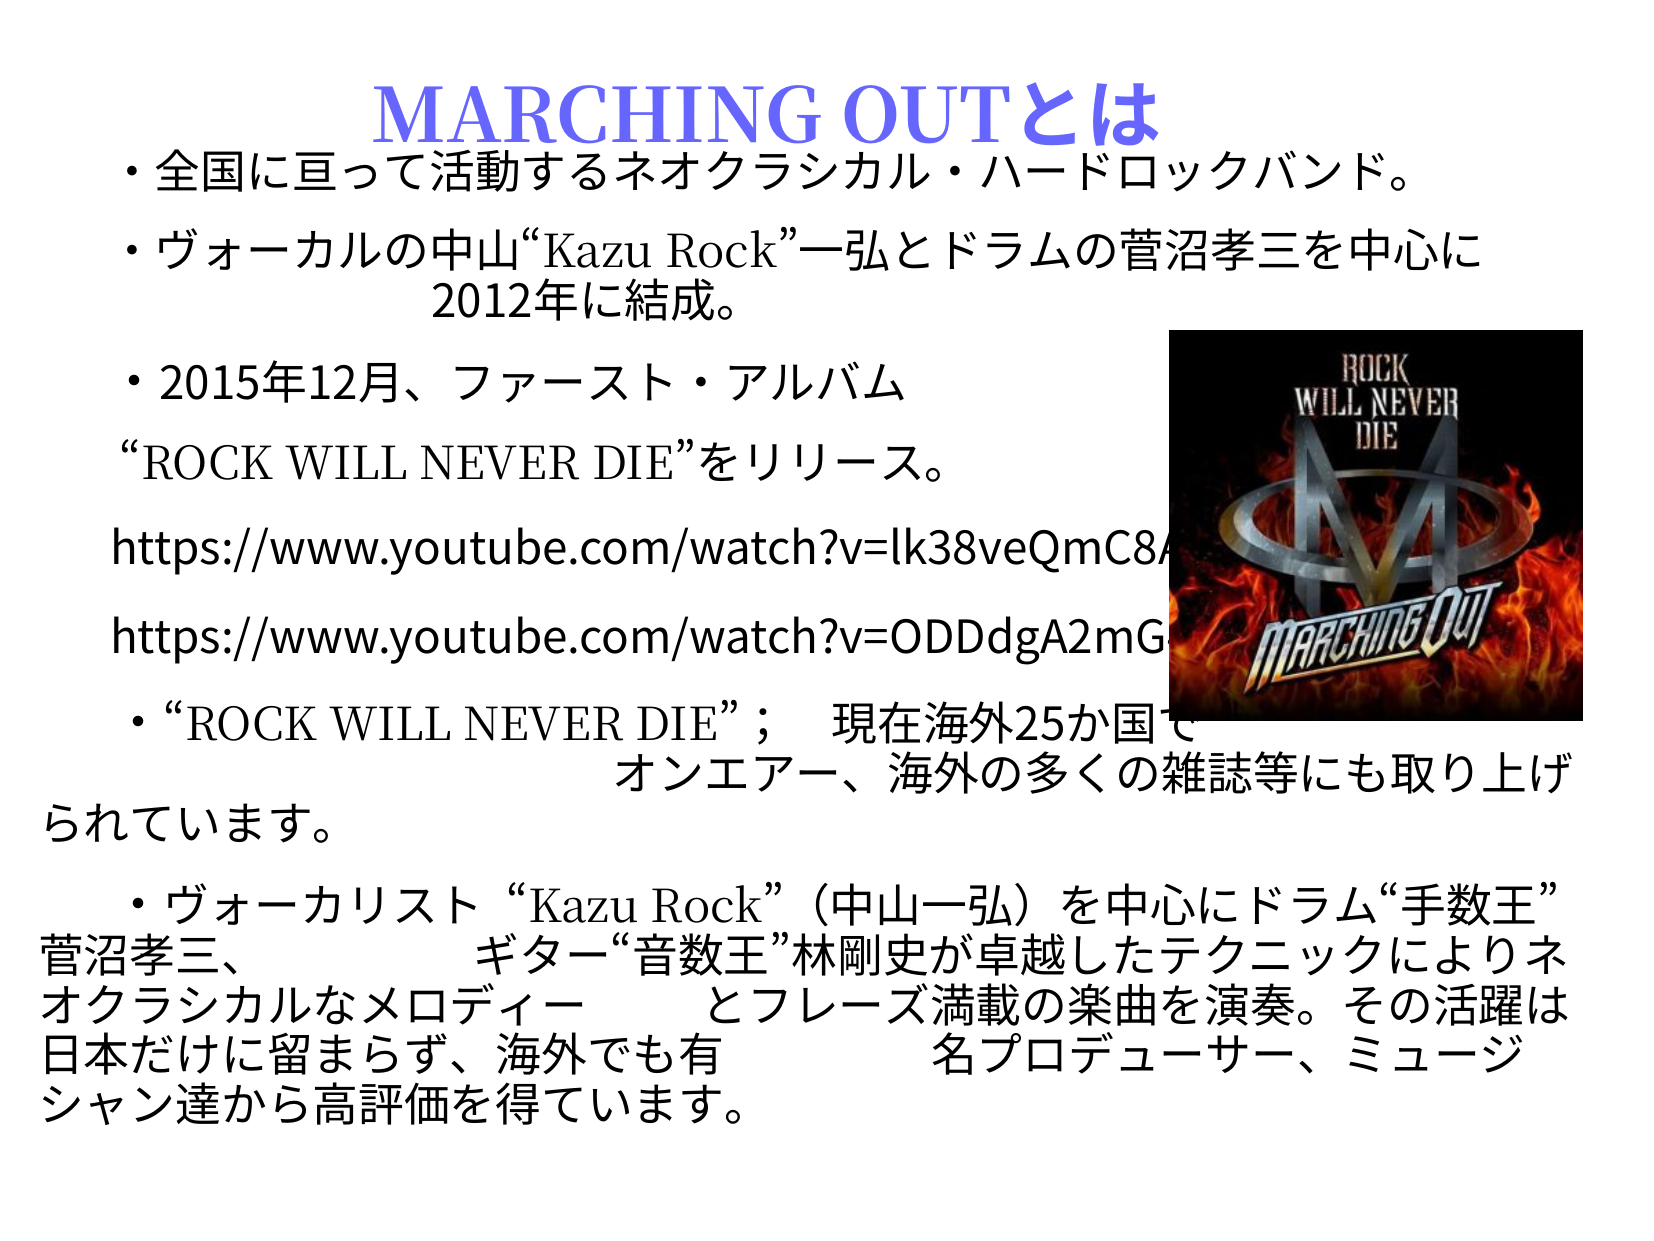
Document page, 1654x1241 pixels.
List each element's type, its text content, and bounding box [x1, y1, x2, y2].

text_box ・全国に亘って活動するネオクラシカル・ハードロックバンド。 ・ヴォーカルの中山“Kazu Rock”一弘とドラムの菅沼孝三を中心に 2012年に結成。 ・2015年12月、ファースト・アルバム “ROCK WILL NEVER DIE”をリリース。 https://www.youtube.com/watch?v=lk38veQmC8A https://www.youtube.com/watch?v=ODDdgA2mG4E ・“ROCK WILL NEVER DIE”； 現在海外25か国で オンエアー、海外の多くの雑誌等にも取り上げられています。 ・ヴォーカリスト “Kazu Rock”（中山一弘）を中心にドラム“手数王”菅沼孝三、 ギター“音数王”林剛史が卓越したテクニックによりネオクラシカルなメロディー とフレーズ満載の楽曲を演奏。その活躍は日本だけに留まらず、海外でも有 名プロデューサー、ミュージシャン達から高評価を得ています。 [23, 153, 1607, 1205]
text_box MARCHING OUTとは [93, 70, 1654, 245]
picture [1169, 330, 1583, 721]
